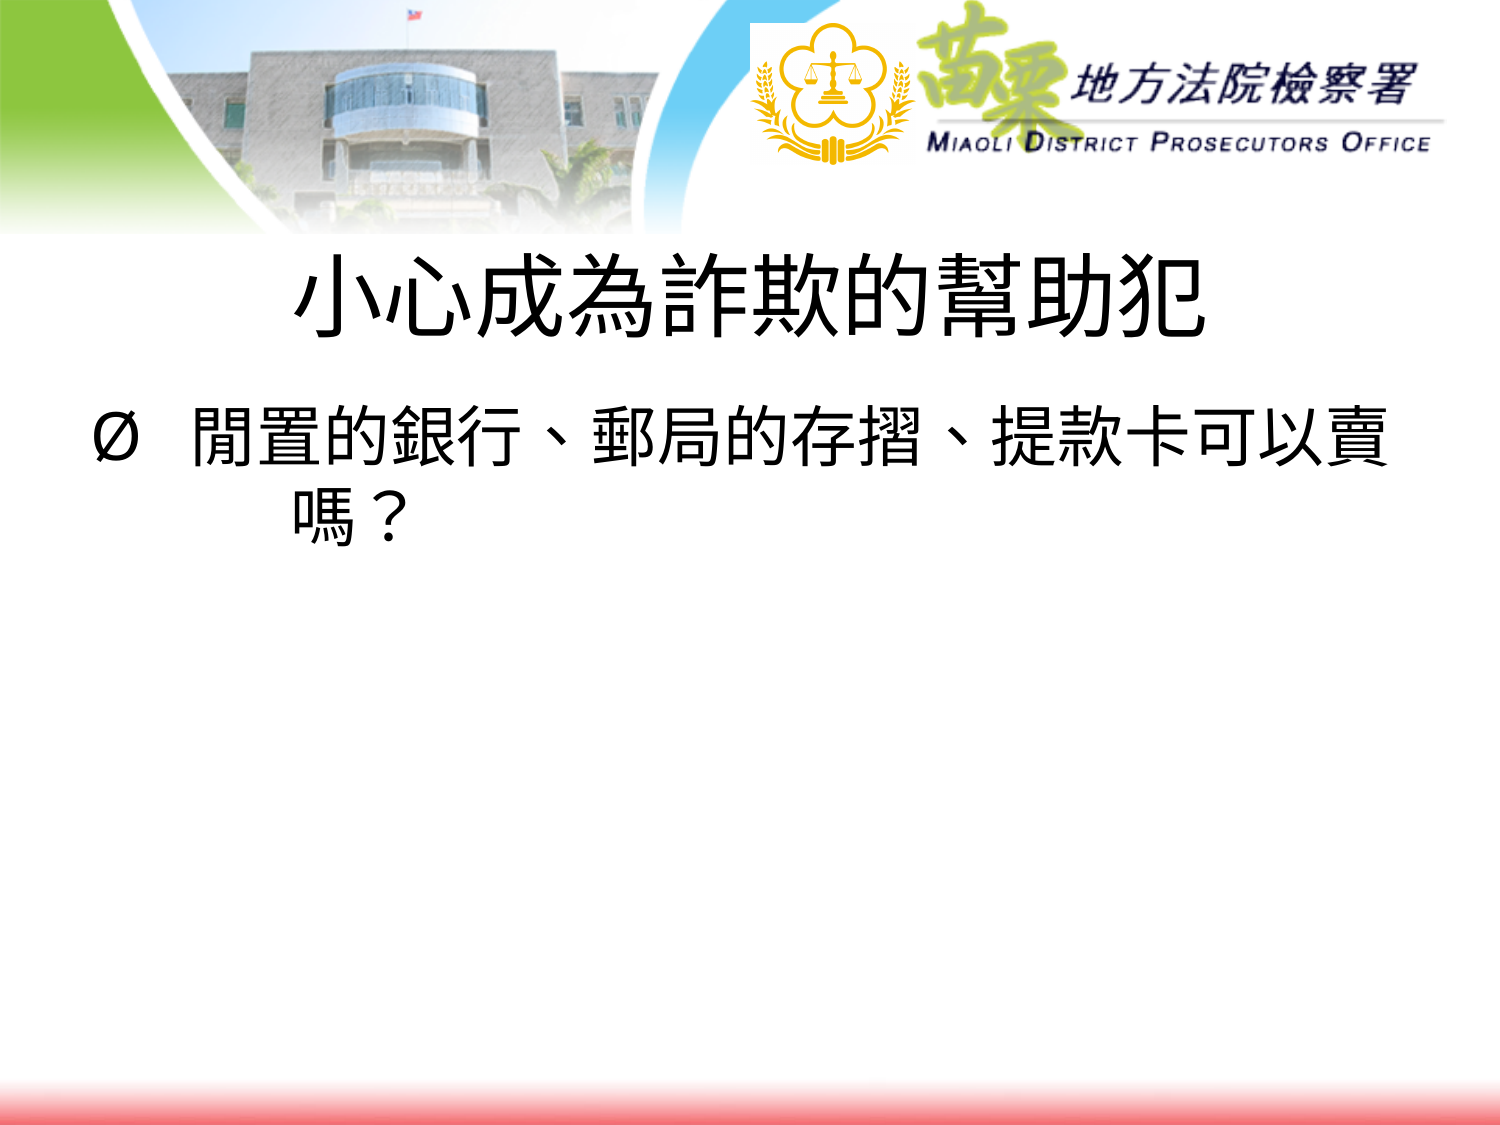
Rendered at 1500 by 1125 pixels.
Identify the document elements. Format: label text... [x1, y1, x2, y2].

list 閒置的銀行、郵局的存摺、提款卡可以賣嗎？ [75, 387, 1426, 1038]
title 小心成為詐欺的幫助犯 [75, 200, 1426, 387]
